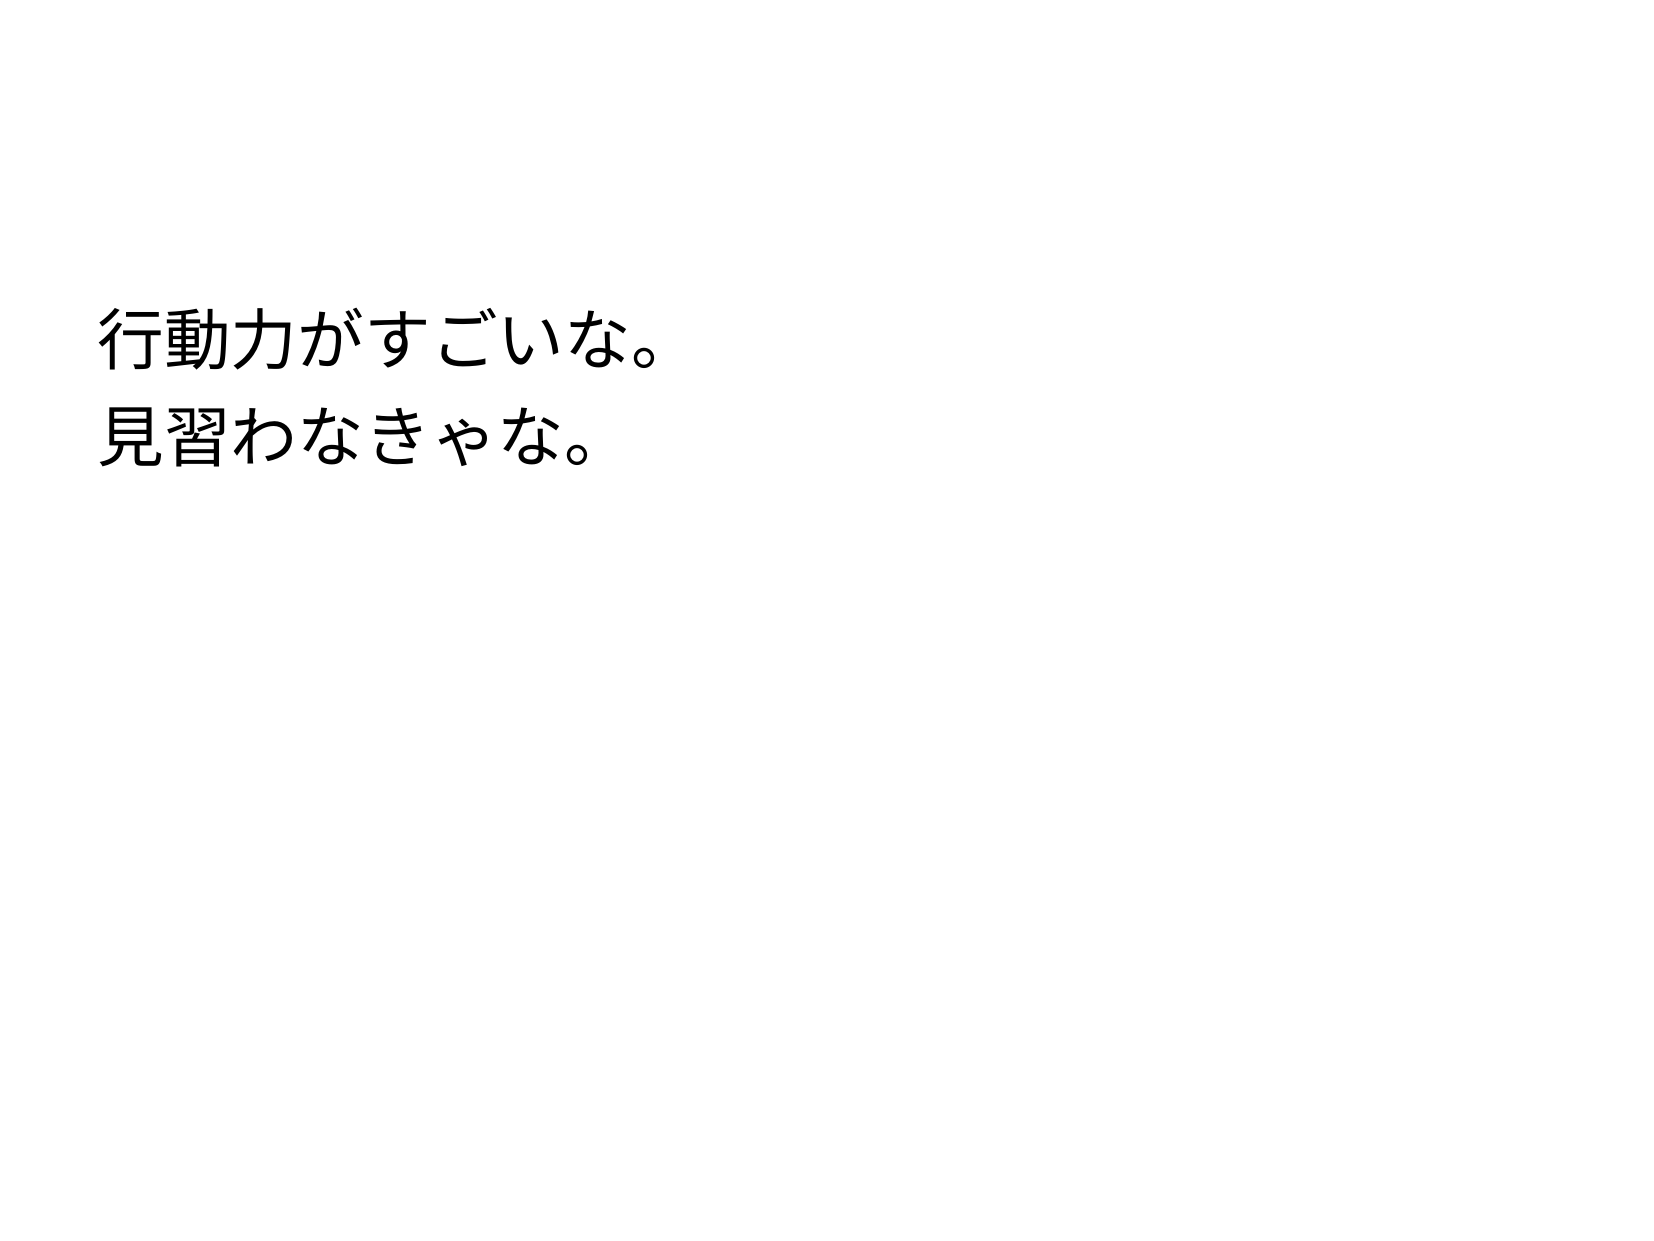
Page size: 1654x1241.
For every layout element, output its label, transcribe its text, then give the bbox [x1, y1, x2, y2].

list 行動力がすごいな。 見習わなきゃな。 [82, 290, 1571, 1010]
